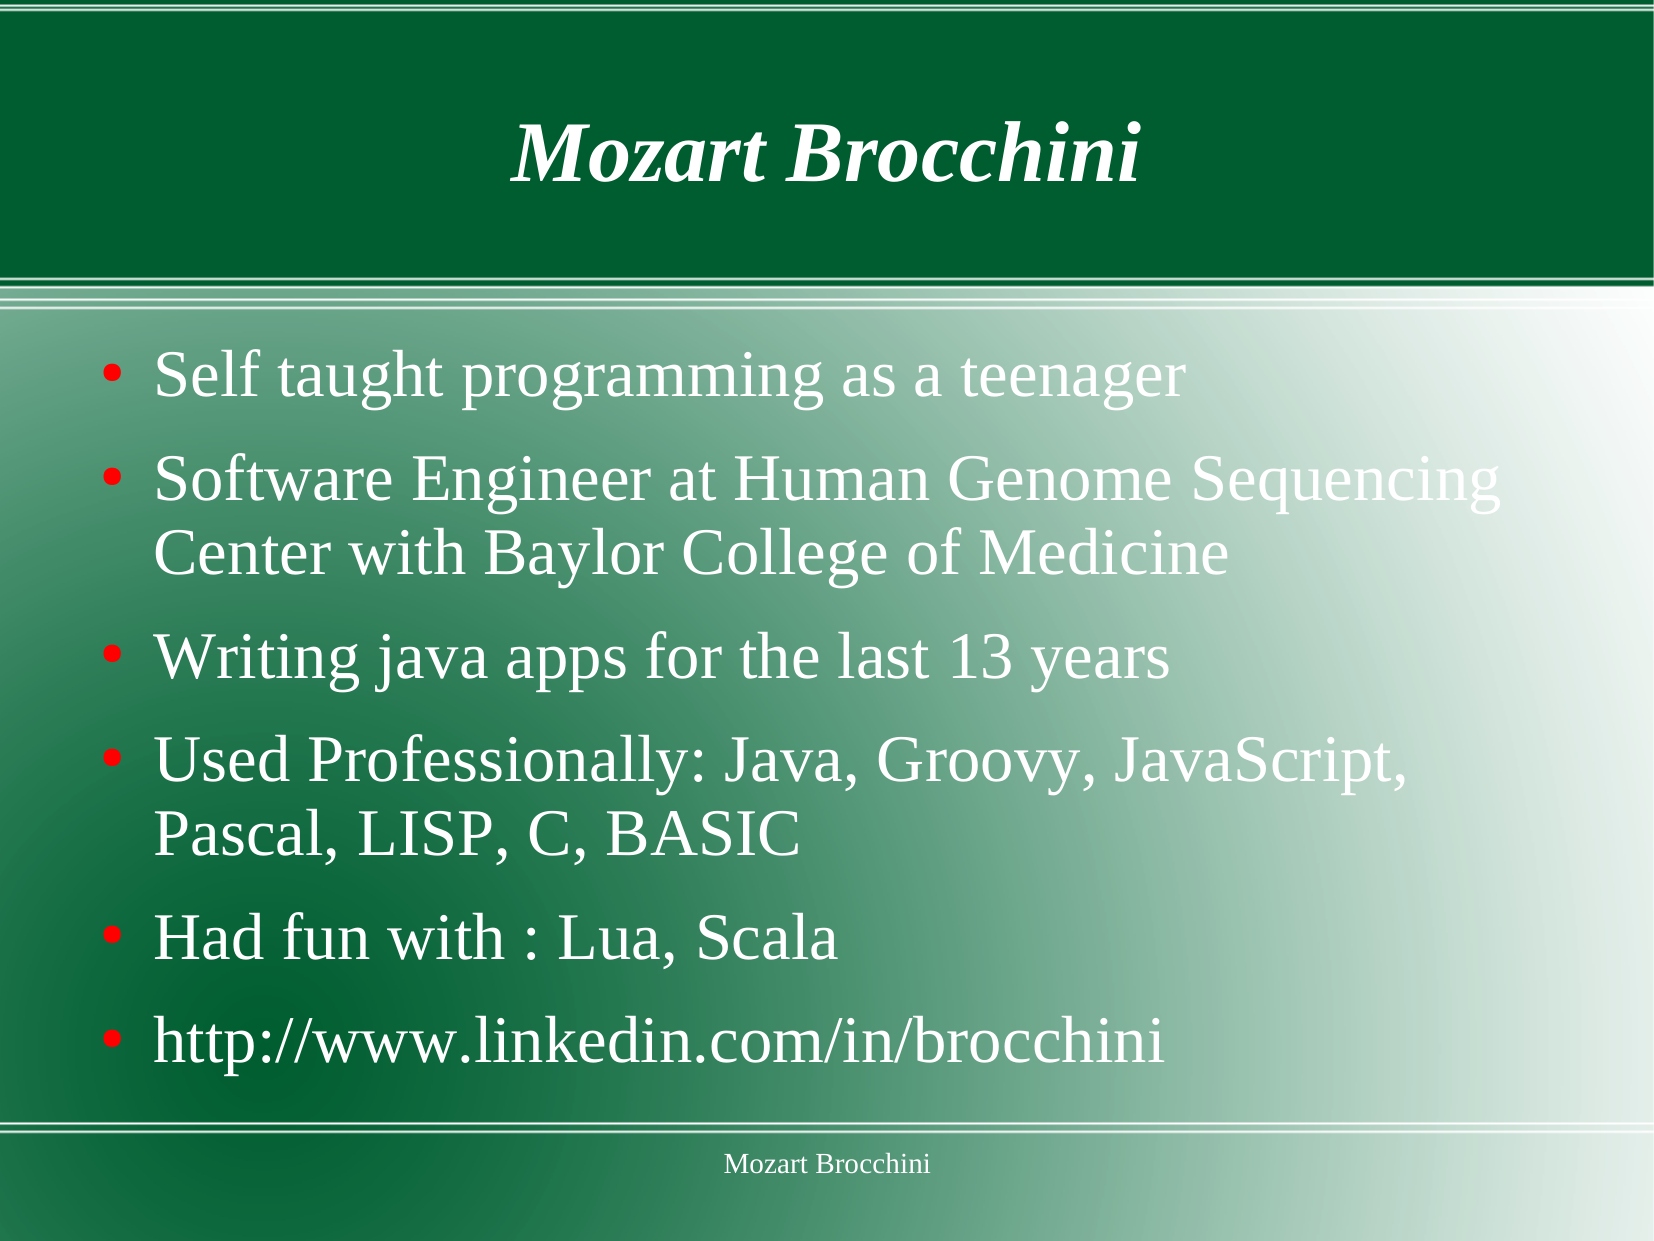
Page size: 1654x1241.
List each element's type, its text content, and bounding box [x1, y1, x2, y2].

picture [0, 0, 1654, 1241]
title Mozart Brocchini [82, 49, 1571, 257]
list Self taught programming as a teenager Software Engineer at Human Genome Sequencing Center with Baylor College of Medicine Writing java apps for the last 13 years Used Professionally: Java, Groovy, JavaScript, Pascal, LISP, C, BASIC Had fun with : Lua, Scala http://www.linkedin.com/in/brocchini [82, 337, 1571, 1078]
